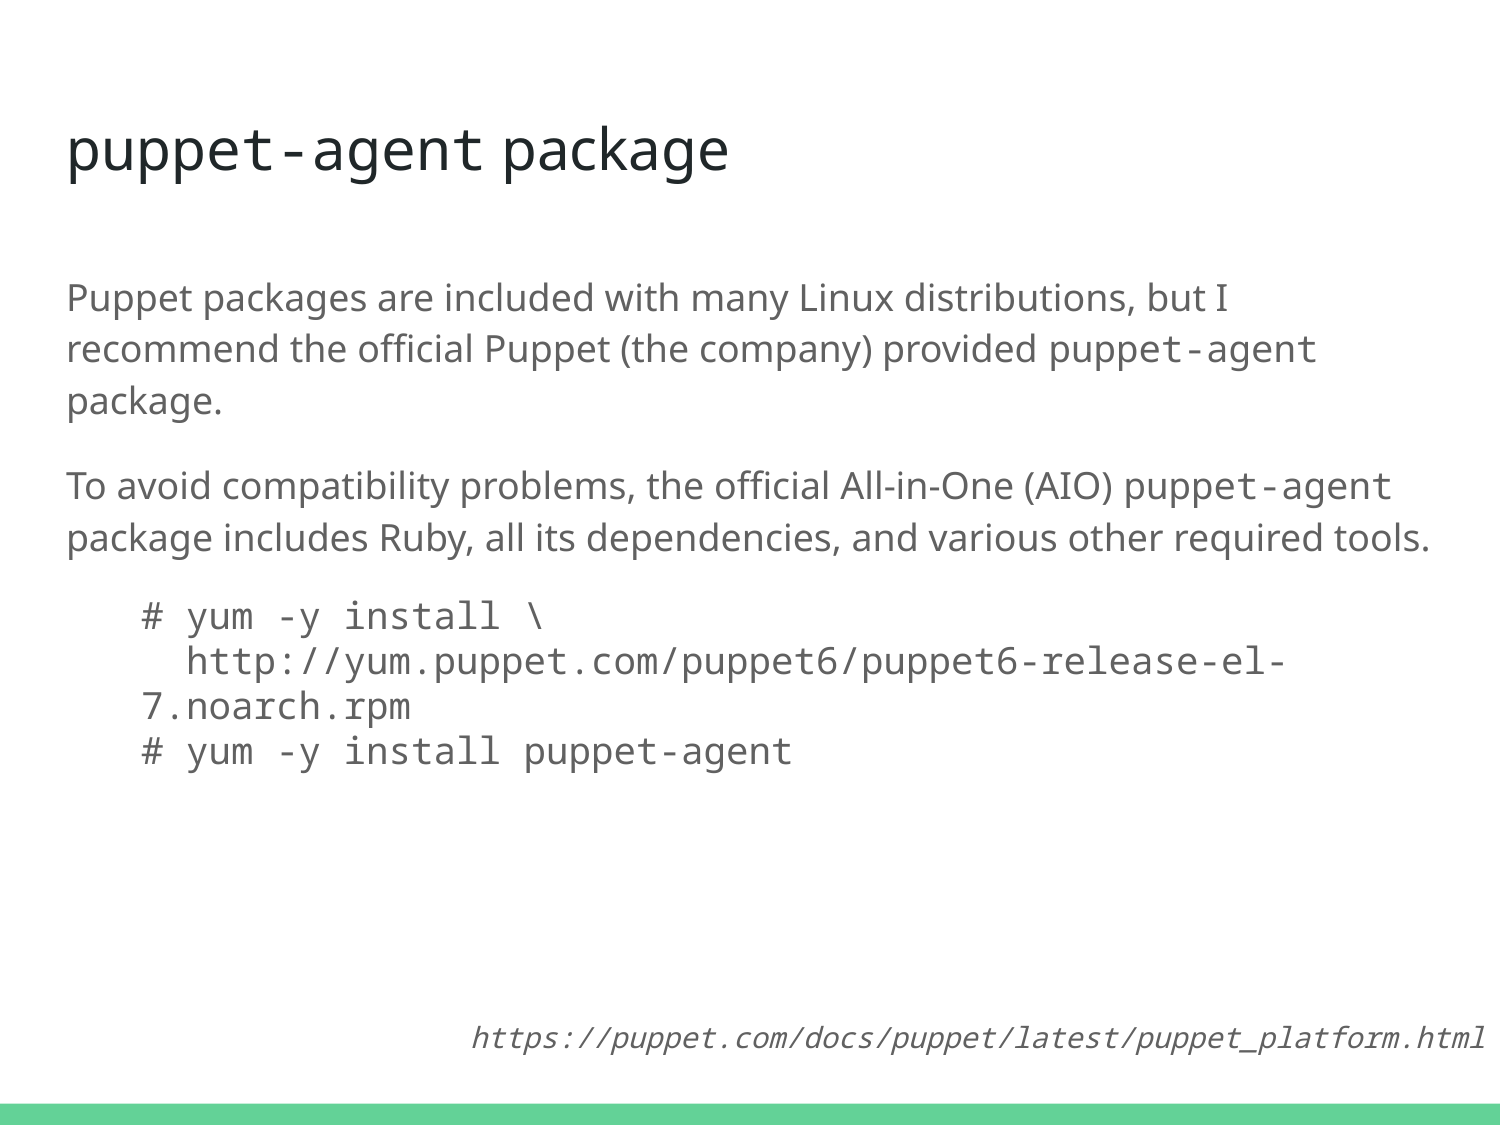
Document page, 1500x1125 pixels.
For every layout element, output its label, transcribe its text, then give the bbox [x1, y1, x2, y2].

title puppet-agent package [51, 97, 1449, 223]
list Puppet packages are included with many Linux distributions, but I recommend the official Puppet (the company) provided puppet-agent package. To avoid compatibility problems, the official All-in-One (AIO) puppet-agent package includes Ruby, all its dependencies, and various other required tools. # yum -y install \ http://yum.puppet.com/puppet6/puppet6-release-el-7.noarch.rpm # yum -y install puppet-agent [51, 252, 1449, 1000]
text_box https://puppet.com/docs/puppet/latest/puppet_platform.html [409, 999, 1500, 1107]
